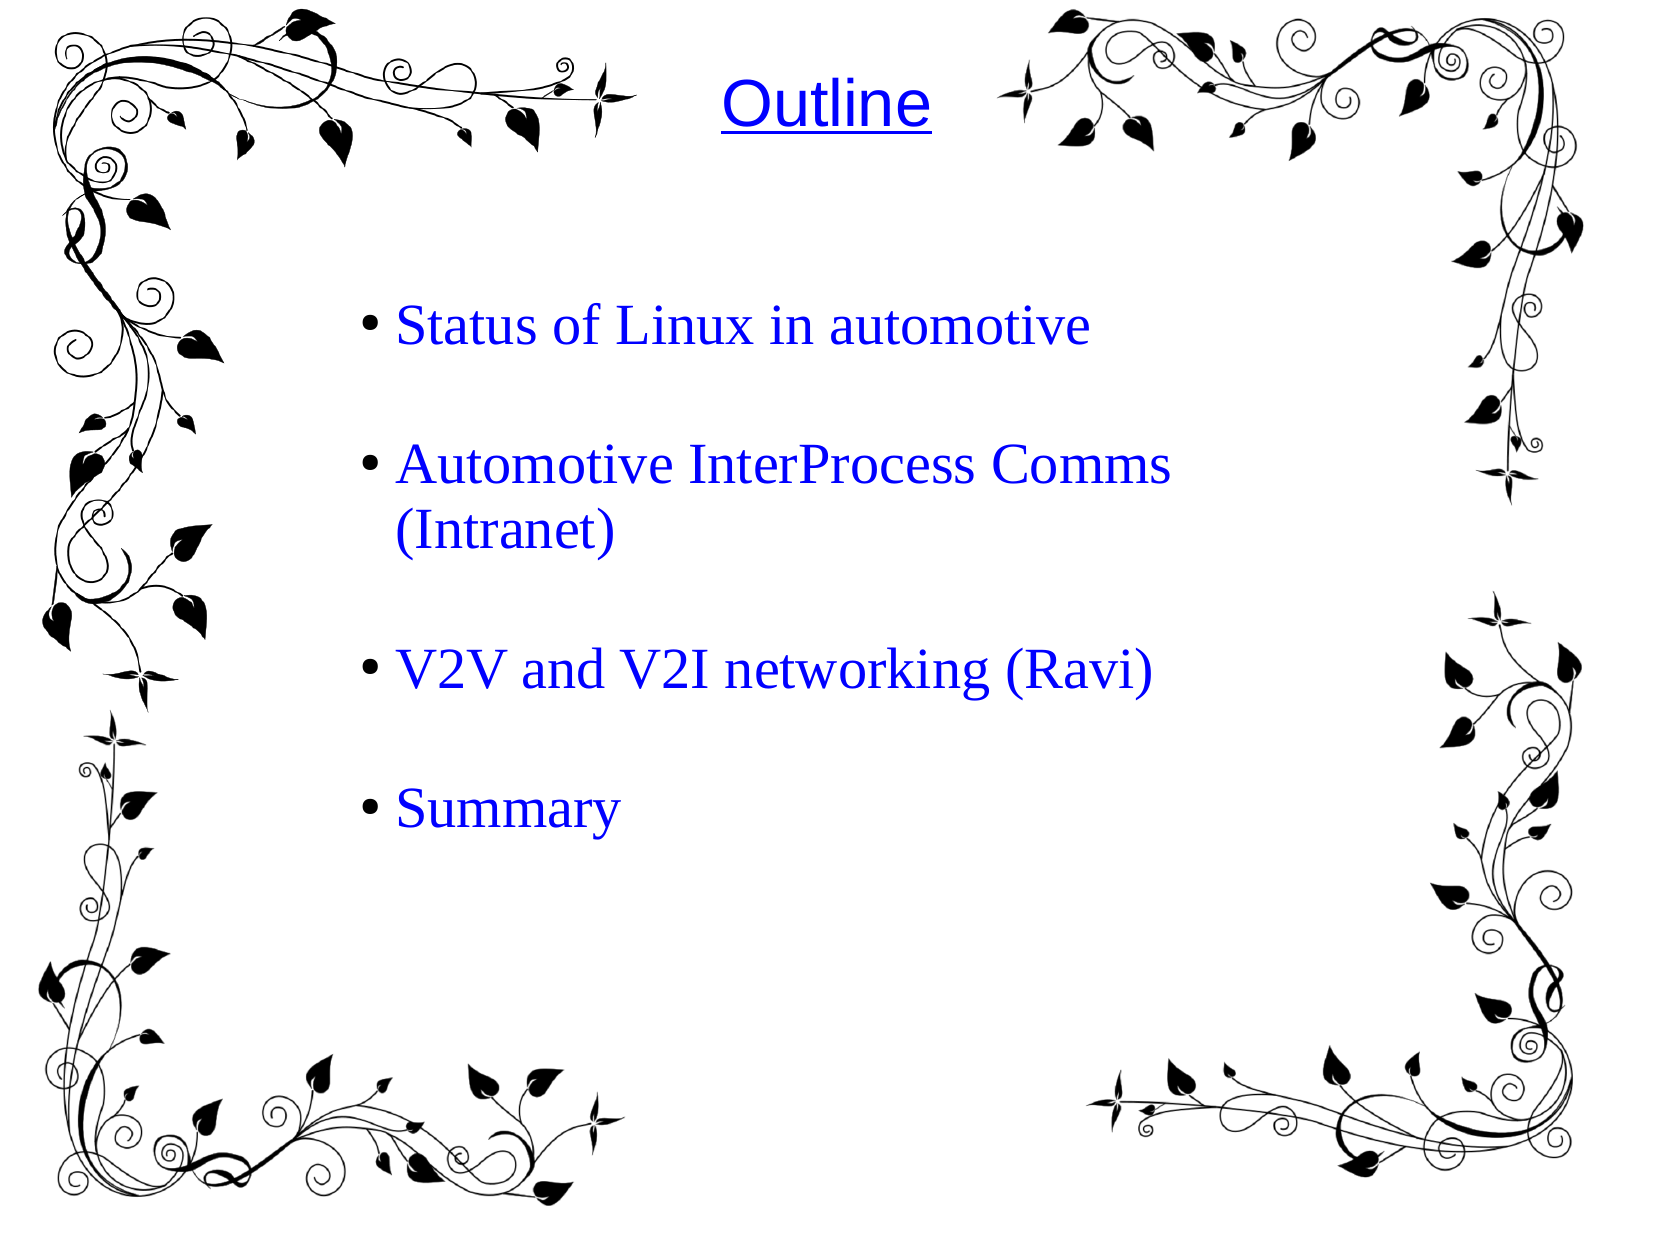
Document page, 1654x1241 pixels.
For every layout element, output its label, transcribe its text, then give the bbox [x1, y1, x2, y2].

picture [990, 0, 1591, 511]
picture [30, 0, 643, 1216]
picture [1080, 585, 1591, 1186]
text_box Status of Linux in automotive Automotive InterProcess Comms (Intranet) V2V and V2I networking (Ravi) Summary [345, 285, 1291, 901]
title Outline [82, 0, 1571, 208]
